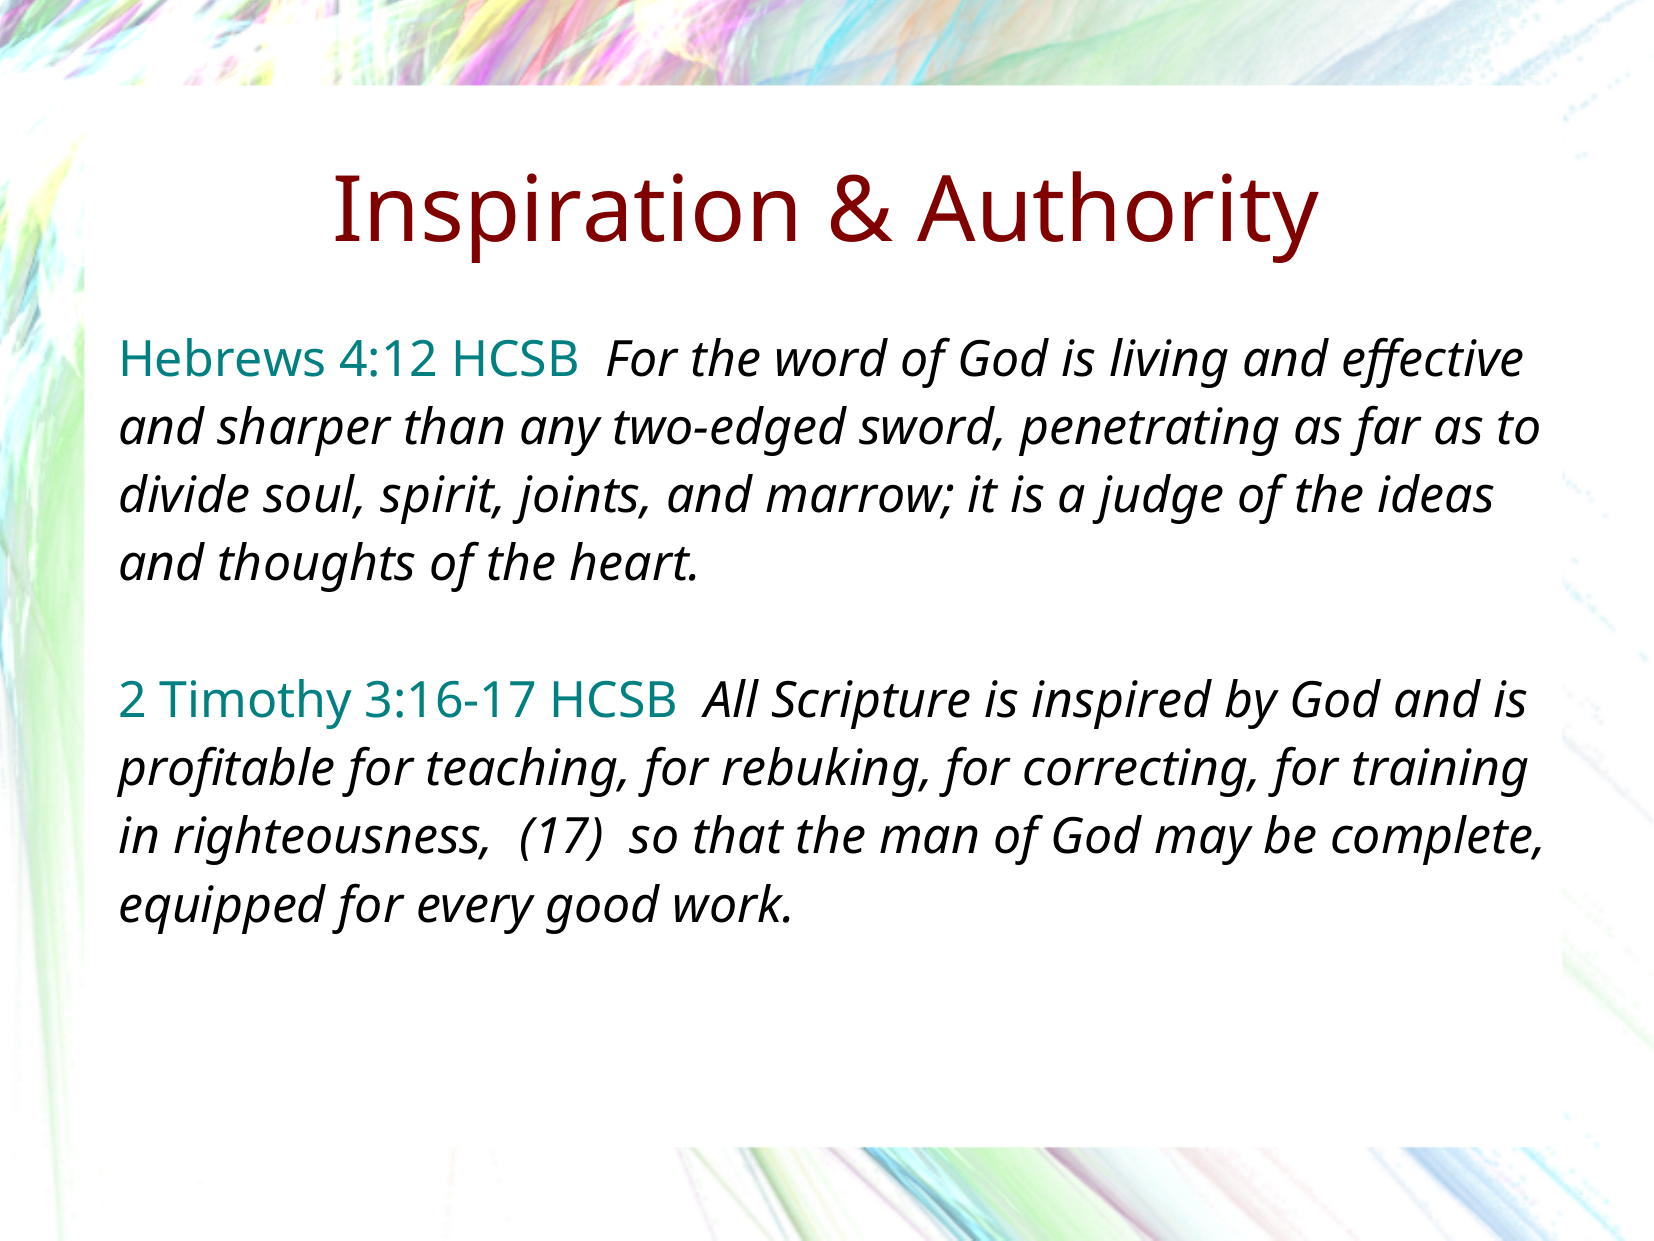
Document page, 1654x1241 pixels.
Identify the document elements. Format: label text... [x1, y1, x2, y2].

subtitle Hebrews 4:12 HCSB For the word of God is living and effective and sharper than any two-edged sword, penetrating as far as to divide soul, spirit, joints, and marrow; it is a judge of the ideas and thoughts of the heart. 2 Timothy 3:16-17 HCSB All Scripture is inspired by God and is profitable for teaching, for rebuking, for correcting, for training in righteousness, (17) so that the man of God may be complete, equipped for every good work. [118, 303, 1571, 1056]
title Inspiration & Authority [82, 109, 1571, 303]
picture [0, 0, 1654, 1241]
